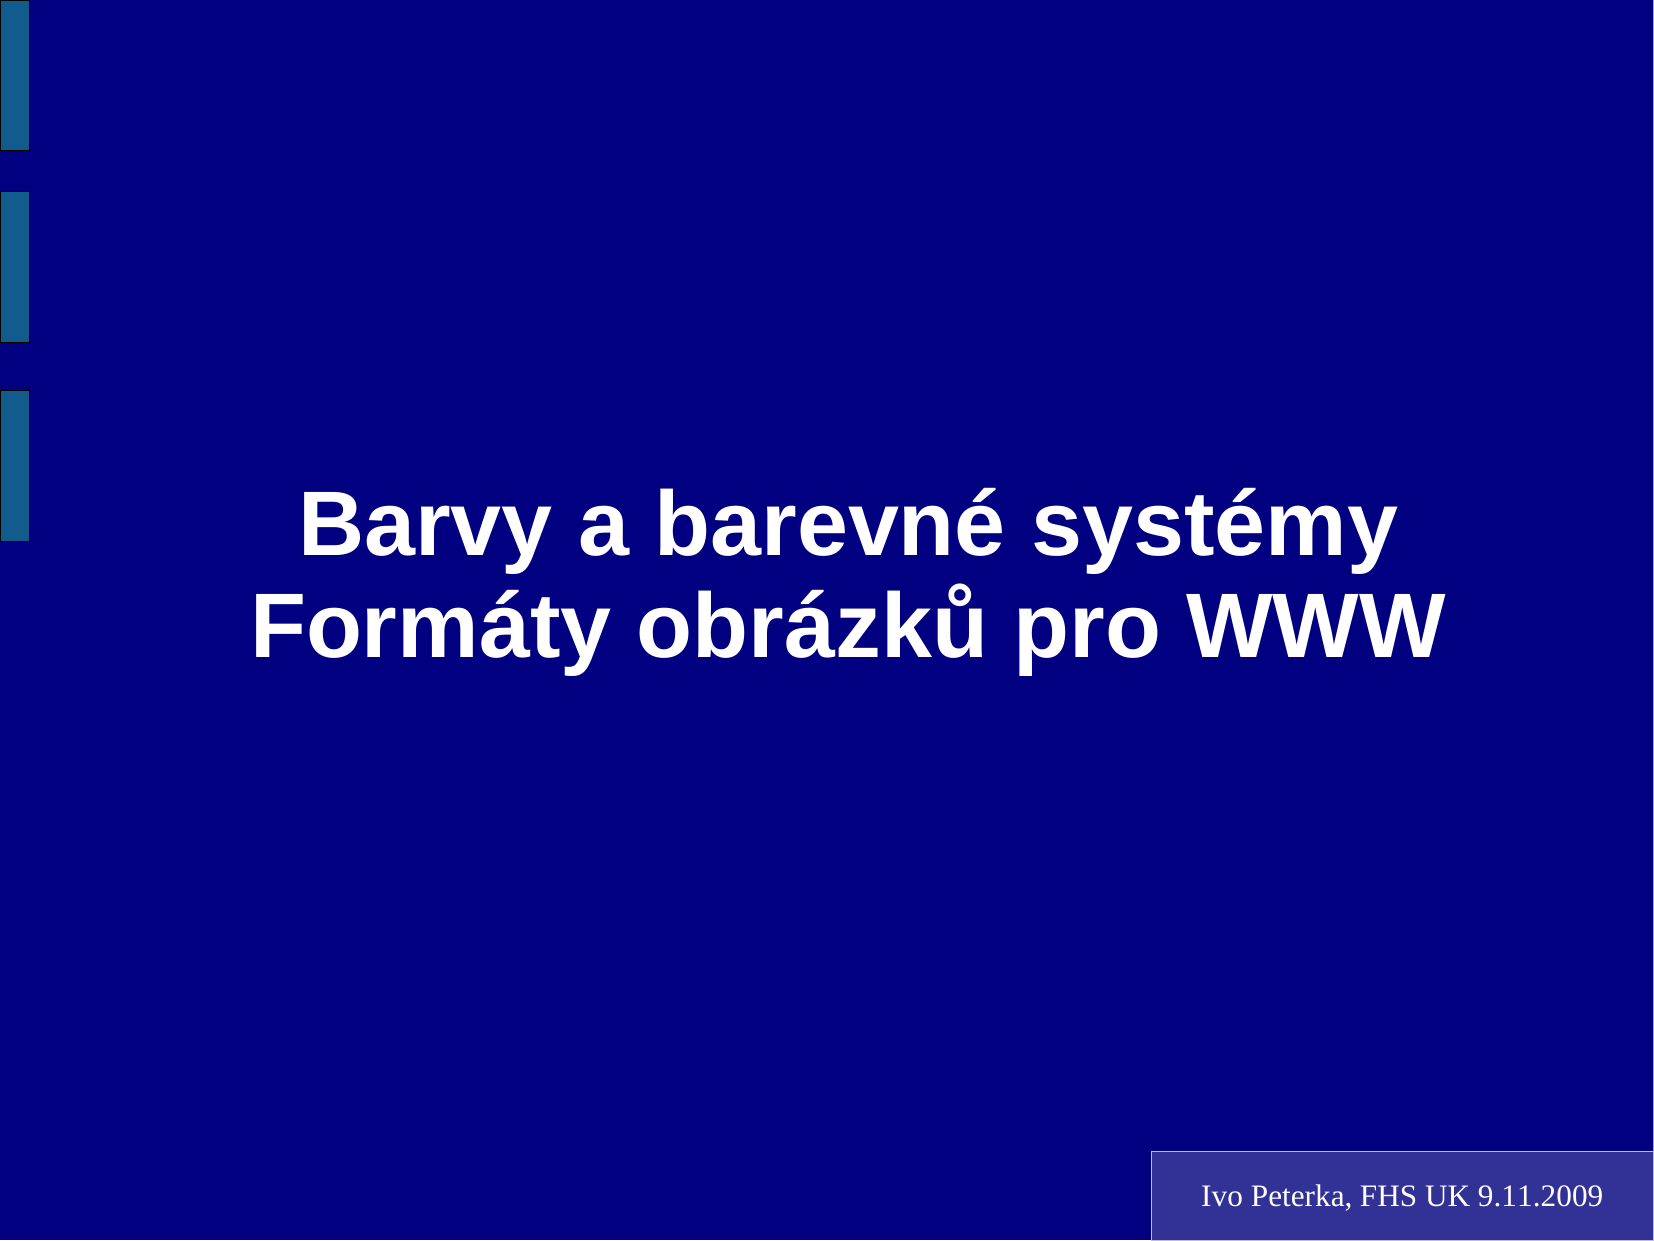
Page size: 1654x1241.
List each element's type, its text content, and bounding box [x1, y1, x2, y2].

title Barvy a barevné systémy Formáty obrázků pro WWW [142, 280, 1555, 869]
